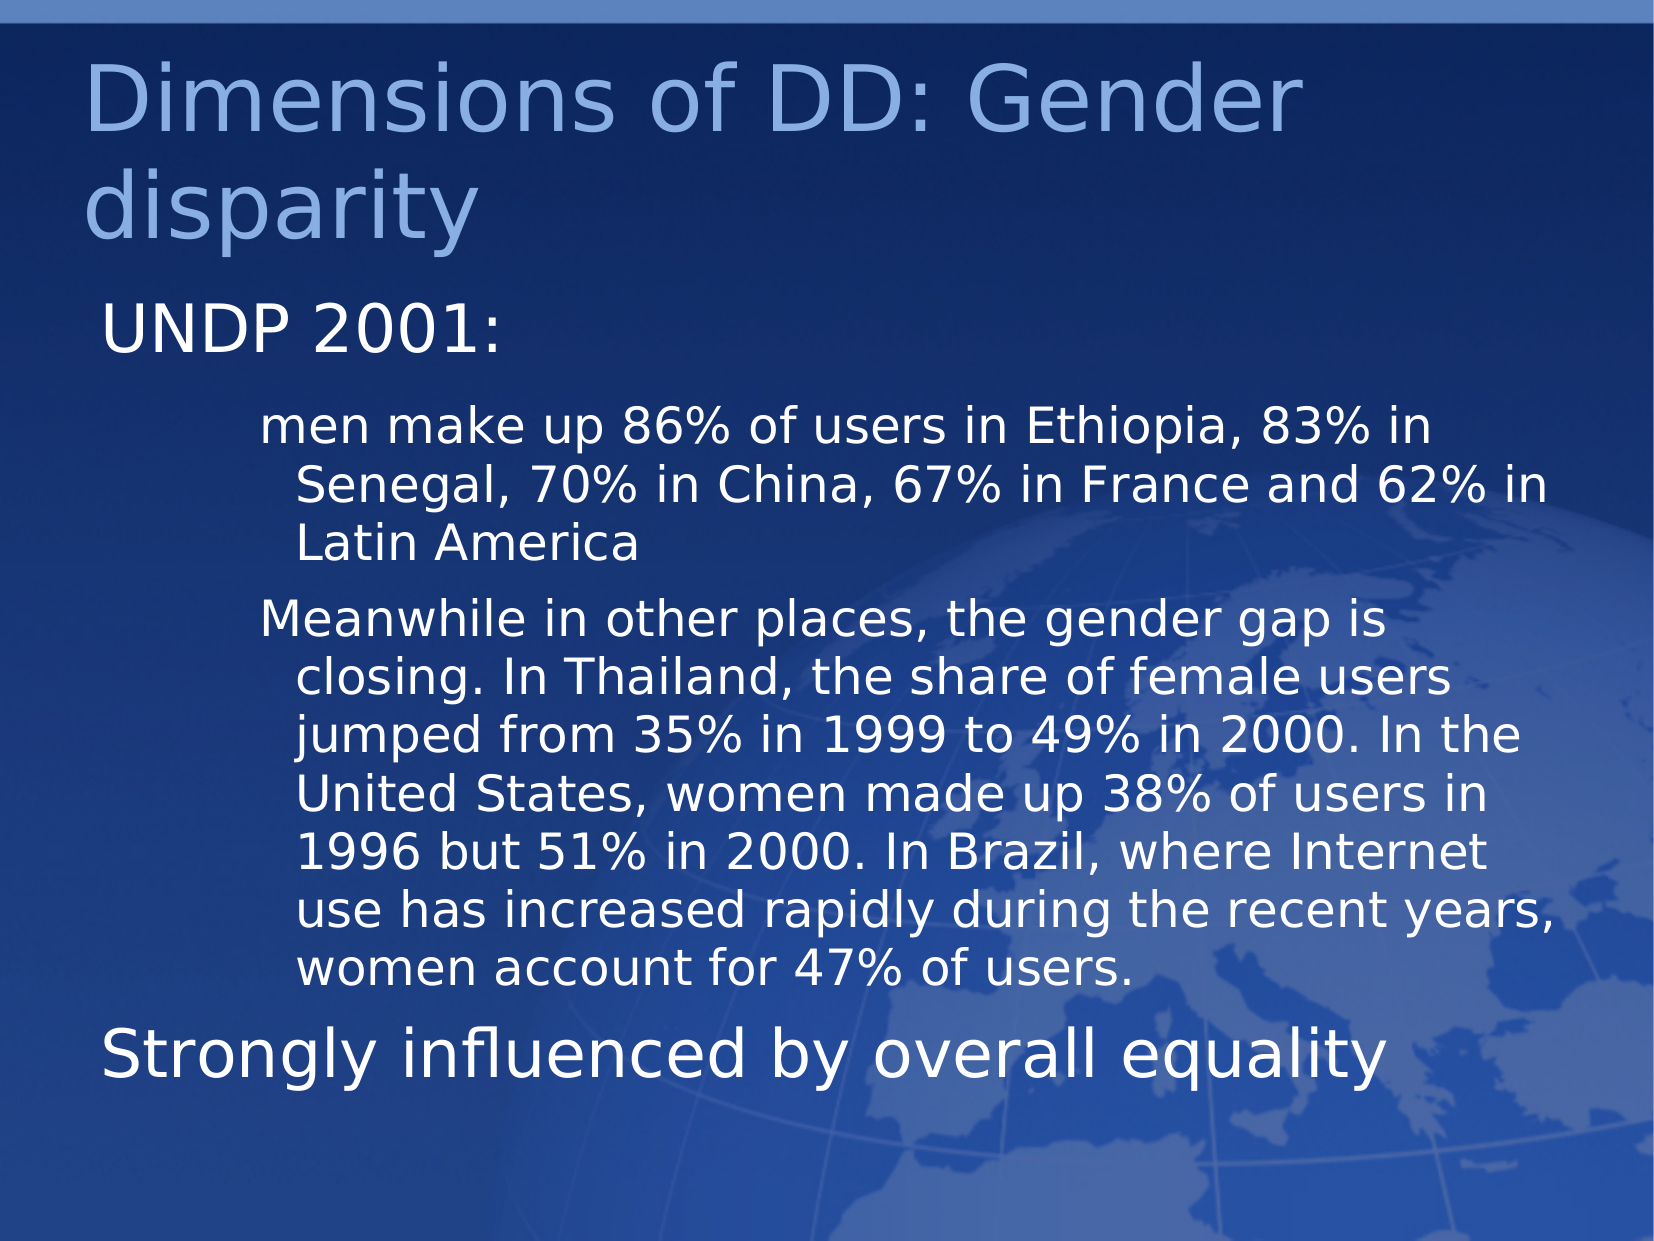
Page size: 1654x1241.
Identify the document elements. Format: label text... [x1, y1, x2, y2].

picture [0, 0, 1654, 1241]
title Dimensions of DD: Gender disparity [82, 45, 1571, 261]
list UNDP 2001: men make up 86% of users in Ethiopia, 83% in Senegal, 70% in China, 67% in France and 62% in Latin America Meanwhile in other places, the gender gap is closing. In Thailand, the share of female users jumped from 35% in 1999 to 49% in 2000. In the United States, women made up 38% of users in 1996 but 51% in 2000. In Brazil, where Internet use has increased rapidly during the recent years, women account for 47% of users. Strongly influenced by overall equality [82, 290, 1571, 1094]
